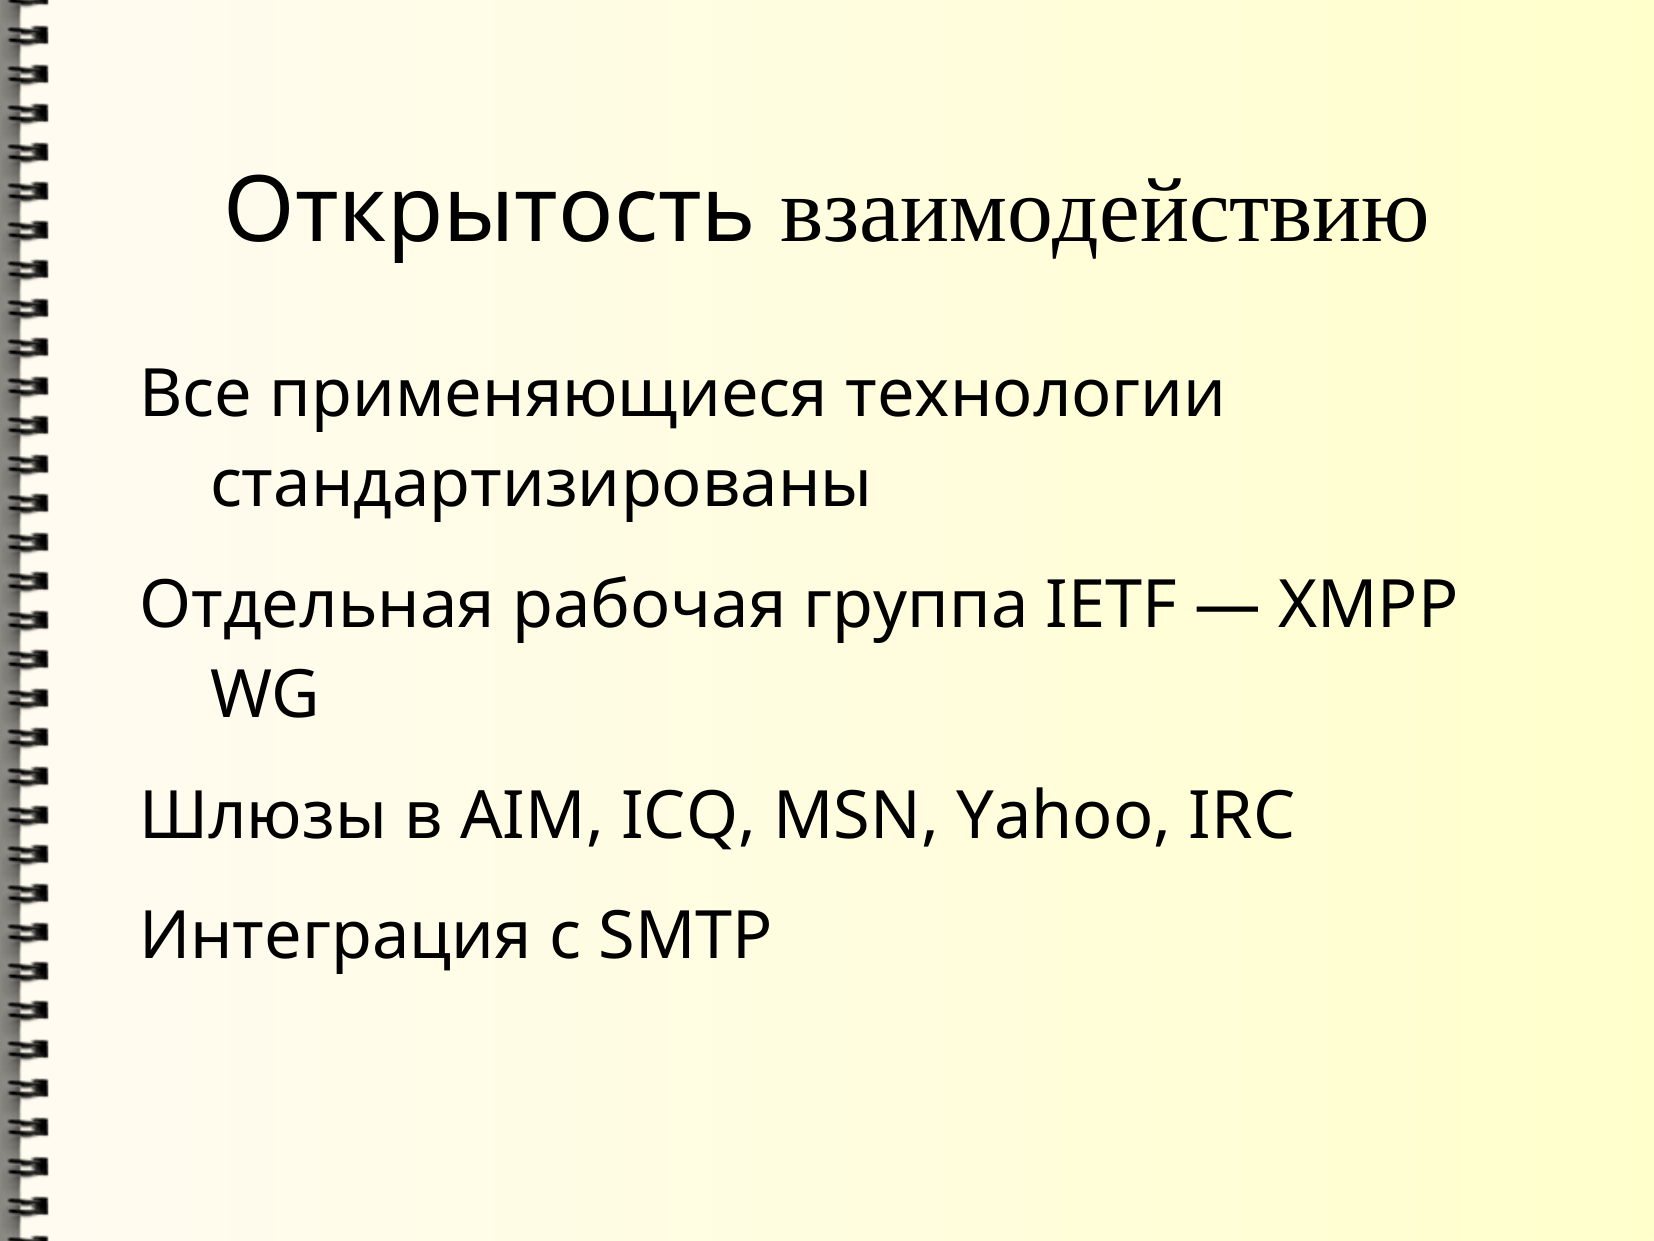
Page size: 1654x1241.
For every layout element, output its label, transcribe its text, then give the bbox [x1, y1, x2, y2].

title Открытость взаимодействию [121, 102, 1534, 311]
picture [0, 0, 1654, 1241]
list Все применяющиеся технологии стандартизированы Отдельная рабочая группа IETF — XMPP WG Шлюзы в AIM, ICQ, MSN, Yahoo, IRC Интеграция c SMTP [121, 344, 1534, 1127]
